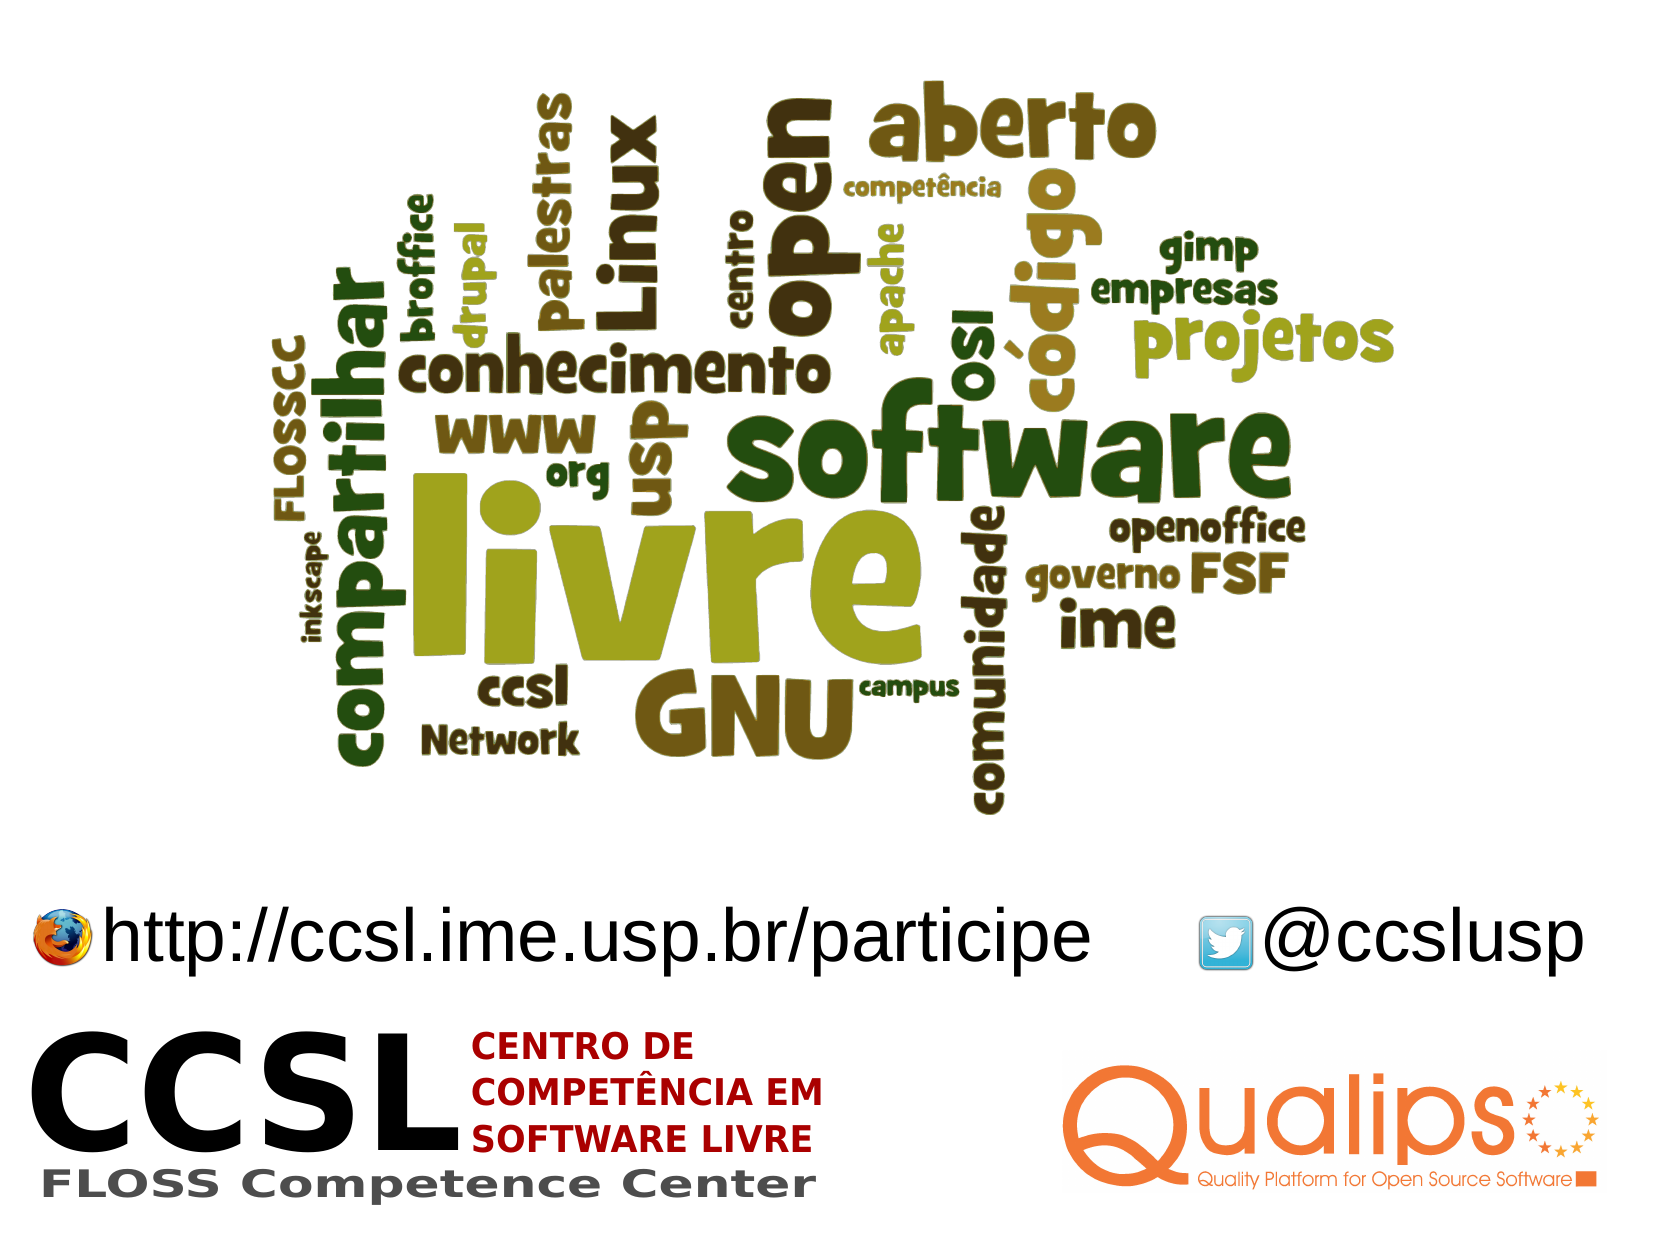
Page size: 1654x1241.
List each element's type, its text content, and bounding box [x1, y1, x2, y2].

picture [1196, 913, 1256, 973]
picture [32, 909, 95, 969]
picture [271, 80, 1394, 815]
picture [2, 1003, 875, 1232]
text_box http://ccsl.ime.usp.br/participe @ccslusp [86, 885, 1654, 985]
picture [1062, 1050, 1607, 1193]
